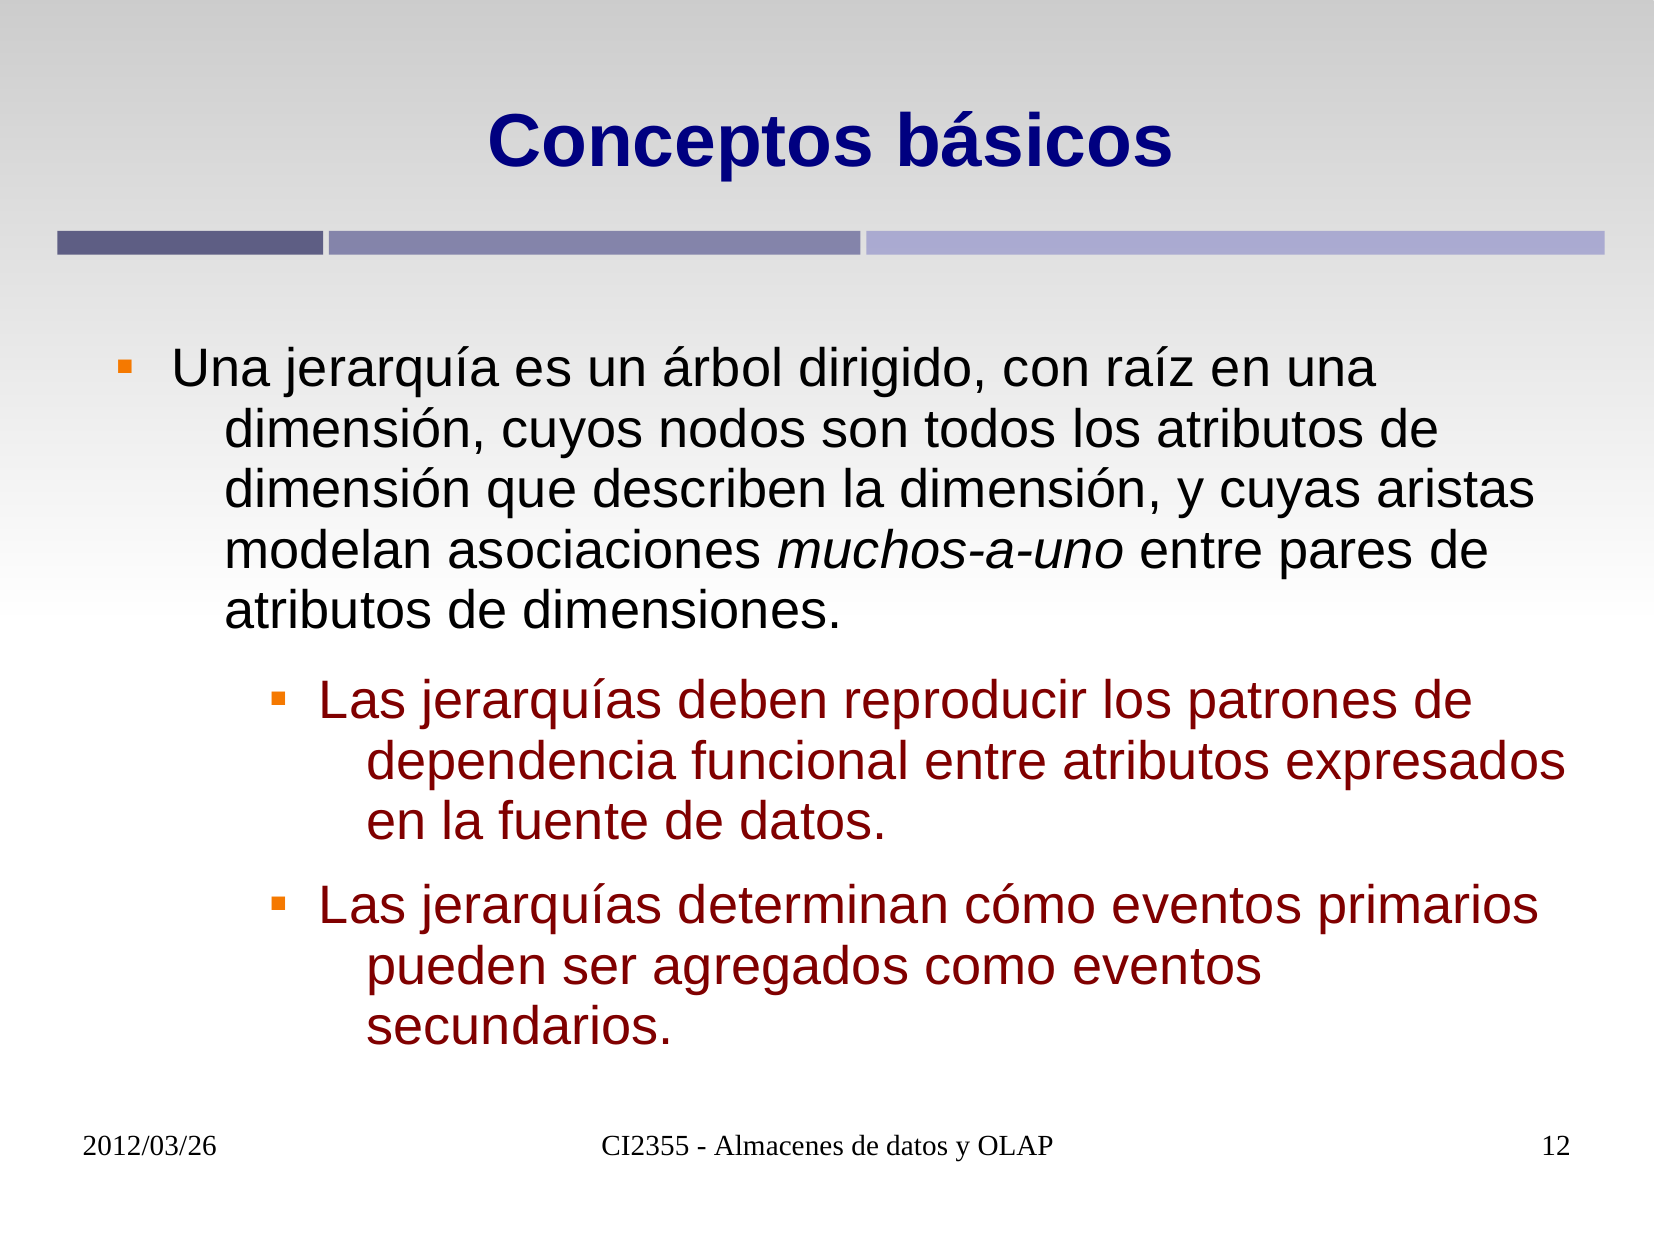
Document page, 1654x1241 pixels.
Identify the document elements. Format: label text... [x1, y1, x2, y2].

list Una jerarquía es un árbol dirigido, con raíz en una dimensión, cuyos nodos son todos los atributos de dimensión que describen la dimensión, y cuyas aristas modelan asociaciones muchos-a-uno entre pares de atributos de dimensiones. Las jerarquías deben reproducir los patrones de dependencia funcional entre atributos expresados en la fuente de datos. Las jerarquías determinan cómo eventos primarios pueden ser agregados como eventos secundarios. [82, 337, 1571, 1109]
title Conceptos básicos [86, 55, 1576, 226]
